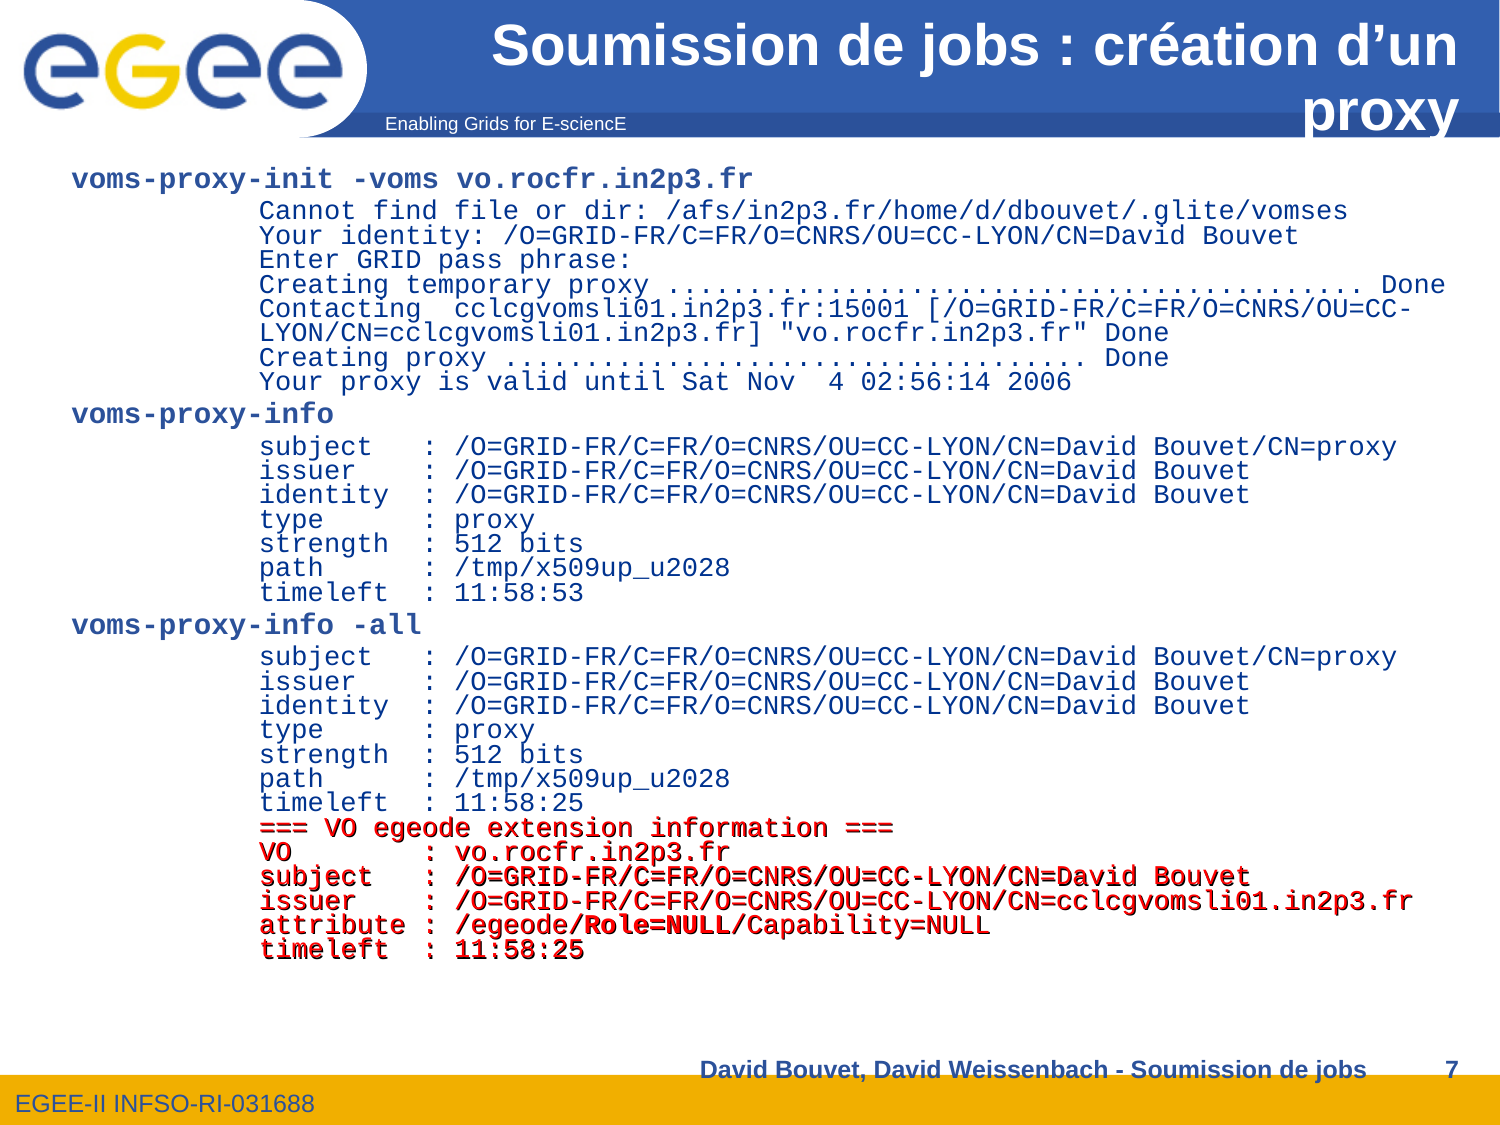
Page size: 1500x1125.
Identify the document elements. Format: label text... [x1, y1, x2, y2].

picture [18, 30, 349, 112]
list voms-proxy-init -voms vo.rocfr.in2p3.fr Cannot find file or dir: /afs/in2p3.fr/home/d/dbouvet/.glite/vomses Your identity: /O=GRID-FR/C=FR/O=CNRS/OU=CC-LYON/CN=David Bouvet Enter GRID pass phrase: Creating temporary proxy ........................................... Done Contacting cclcgvomsli01.in2p3.fr:15001 [/O=GRID-FR/C=FR/O=CNRS/OU=CC-LYON/CN=cclcgvomsli01.in2p3.fr] "vo.rocfr.in2p3.fr" Done Creating proxy .................................... Done Your proxy is valid until Sat Nov 4 02:56:14 2006 voms-proxy-info subject : /O=GRID-FR/C=FR/O=CNRS/OU=CC-LYON/CN=David Bouvet/CN=proxy issuer : /O=GRID-FR/C=FR/O=CNRS/OU=CC-LYON/CN=David Bouvet identity : /O=GRID-FR/C=FR/O=CNRS/OU=CC-LYON/CN=David Bouvet type : proxy strength : 512 bits path : /tmp/x509up_u2028 timeleft : 11:58:53 voms-proxy-info -all subject : /O=GRID-FR/C=FR/O=CNRS/OU=CC-LYON/CN=David Bouvet/CN=proxy issuer : /O=GRID-FR/C=FR/O=CNRS/OU=CC-LYON/CN=David Bouvet identity : /O=GRID-FR/C=FR/O=CNRS/OU=CC-LYON/CN=David Bouvet type : proxy strength : 512 bits path : /tmp/x509up_u2028 timeleft : 11:58:25 === VO egeode extension information === VO : vo.rocfr.in2p3.fr subject : /O=GRID-FR/C=FR/O=CNRS/OU=CC-LYON/CN=David Bouvet issuer : /O=GRID-FR/C=FR/O=CNRS/OU=CC-LYON/CN=cclcgvomsli01.in2p3.fr attribute : /egeode/Role=NULL/Capability=NULL timeleft : 11:58:25 [56, 159, 1466, 1054]
title Soumission de jobs : création d’un proxy [369, 0, 1475, 174]
